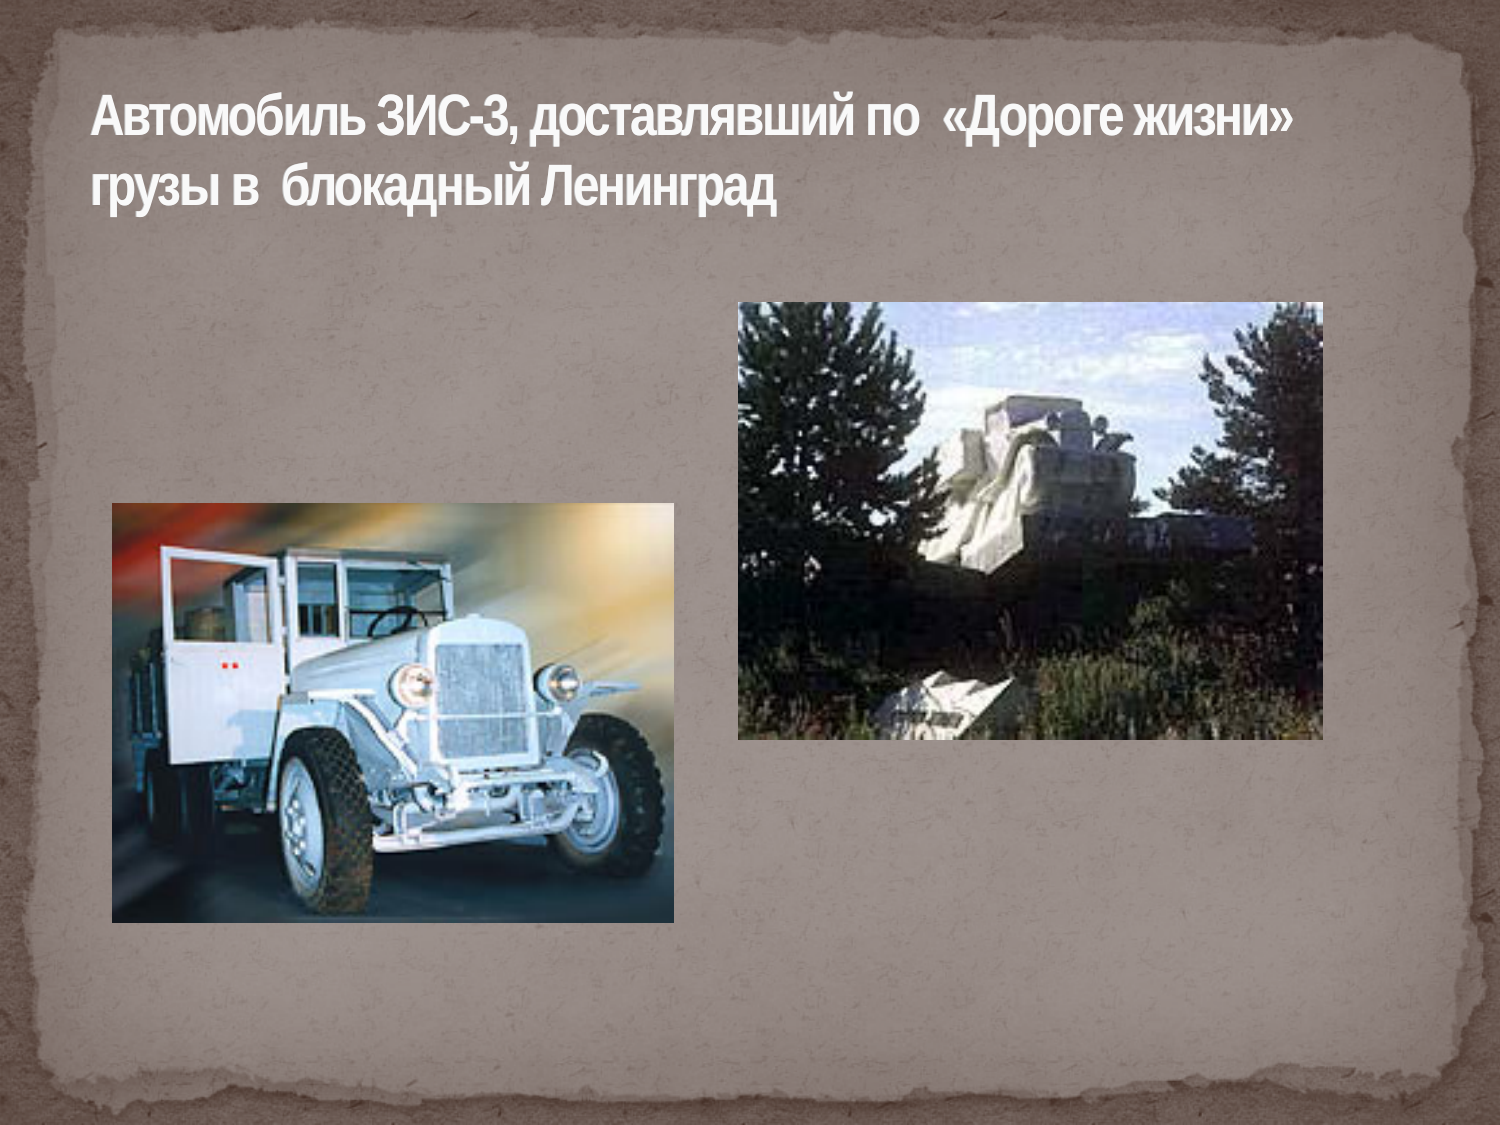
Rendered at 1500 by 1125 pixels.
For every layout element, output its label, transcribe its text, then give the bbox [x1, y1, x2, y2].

title Автомобиль ЗИС-3, доставлявший по «Дороге жизни» грузы в блокадный Ленинград [75, 24, 1426, 225]
picture [112, 503, 674, 923]
picture [738, 302, 1323, 740]
